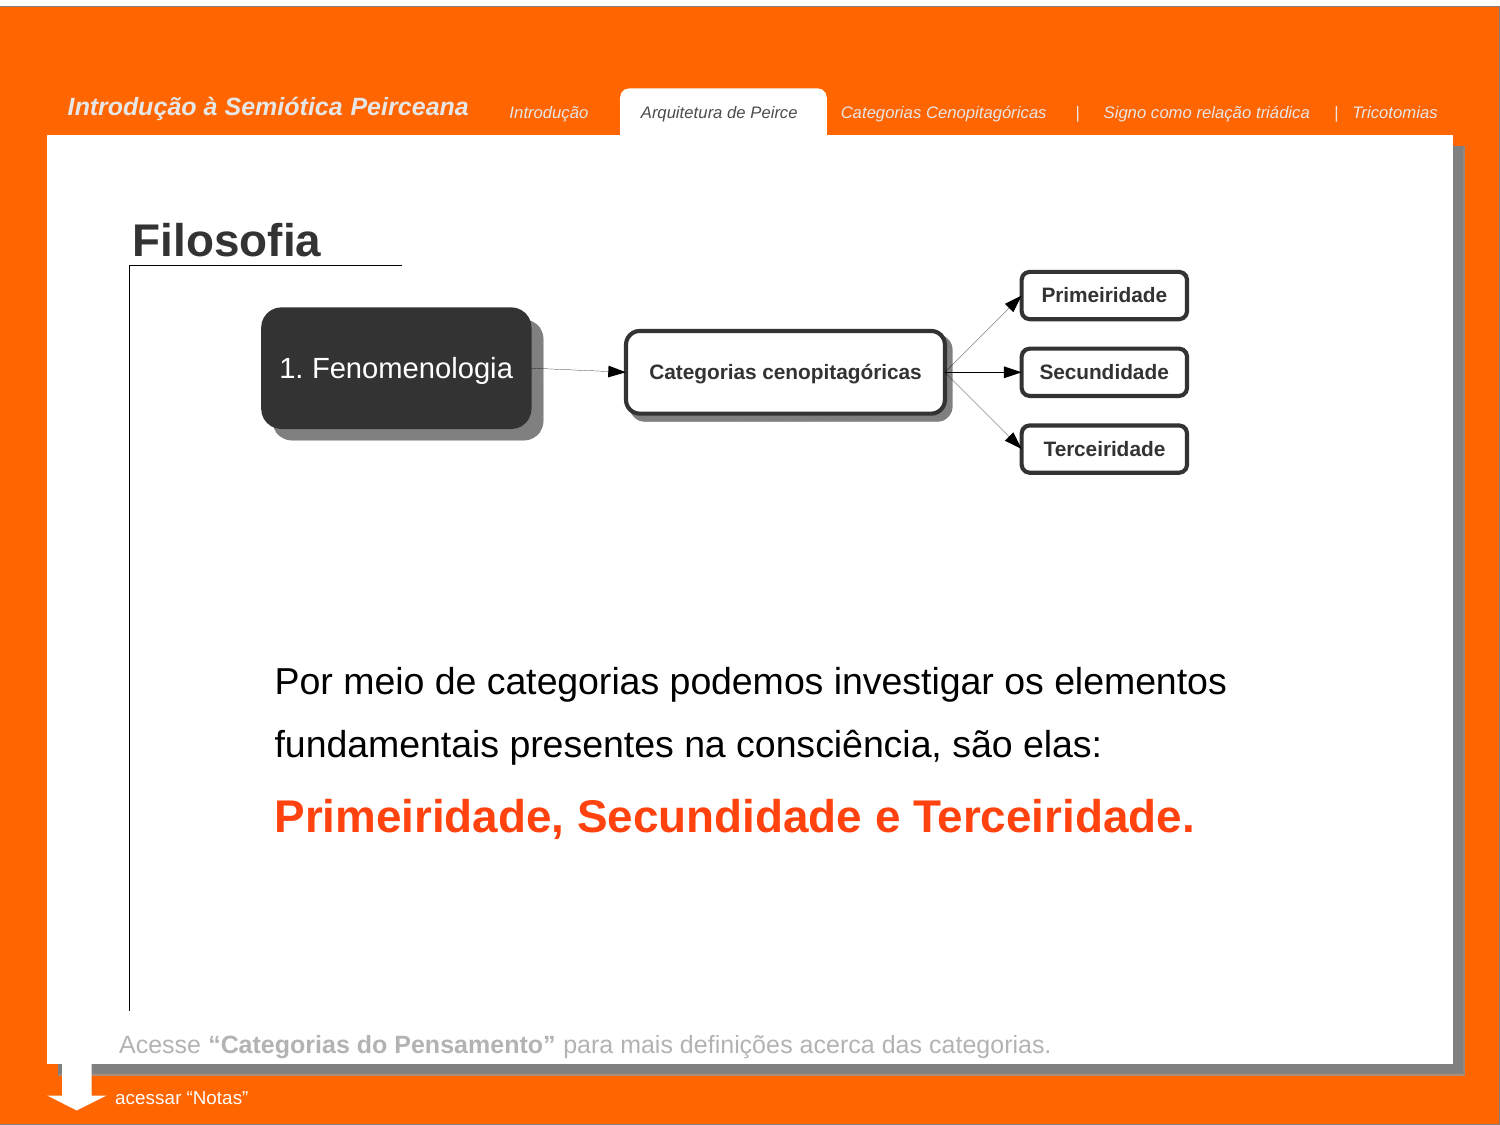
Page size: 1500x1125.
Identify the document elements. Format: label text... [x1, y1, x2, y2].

text_box Filosofia [118, 207, 337, 276]
text_box Terceiridade [1021, 425, 1188, 473]
text_box 1. Fenomenologia [261, 307, 532, 430]
text_box Categorias cenopitagóricas [625, 330, 945, 414]
text_box Primeiridade [1021, 271, 1188, 320]
text_box [47, 1051, 100, 1111]
text_box Filosofia [130, 266, 337, 276]
text_box Por meio de categorias podemos investigar os elementos fundamentais presentes na consciência, são elas: Primeiridade, Secundidade e Terceiridade. [259, 632, 1388, 904]
text_box acessar “Notas” [100, 1080, 278, 1116]
text_box Acesse “Categorias do Pensamento” para mais definições acerca das categorias. [104, 1009, 1382, 1070]
text_box Secundidade [1021, 348, 1188, 396]
